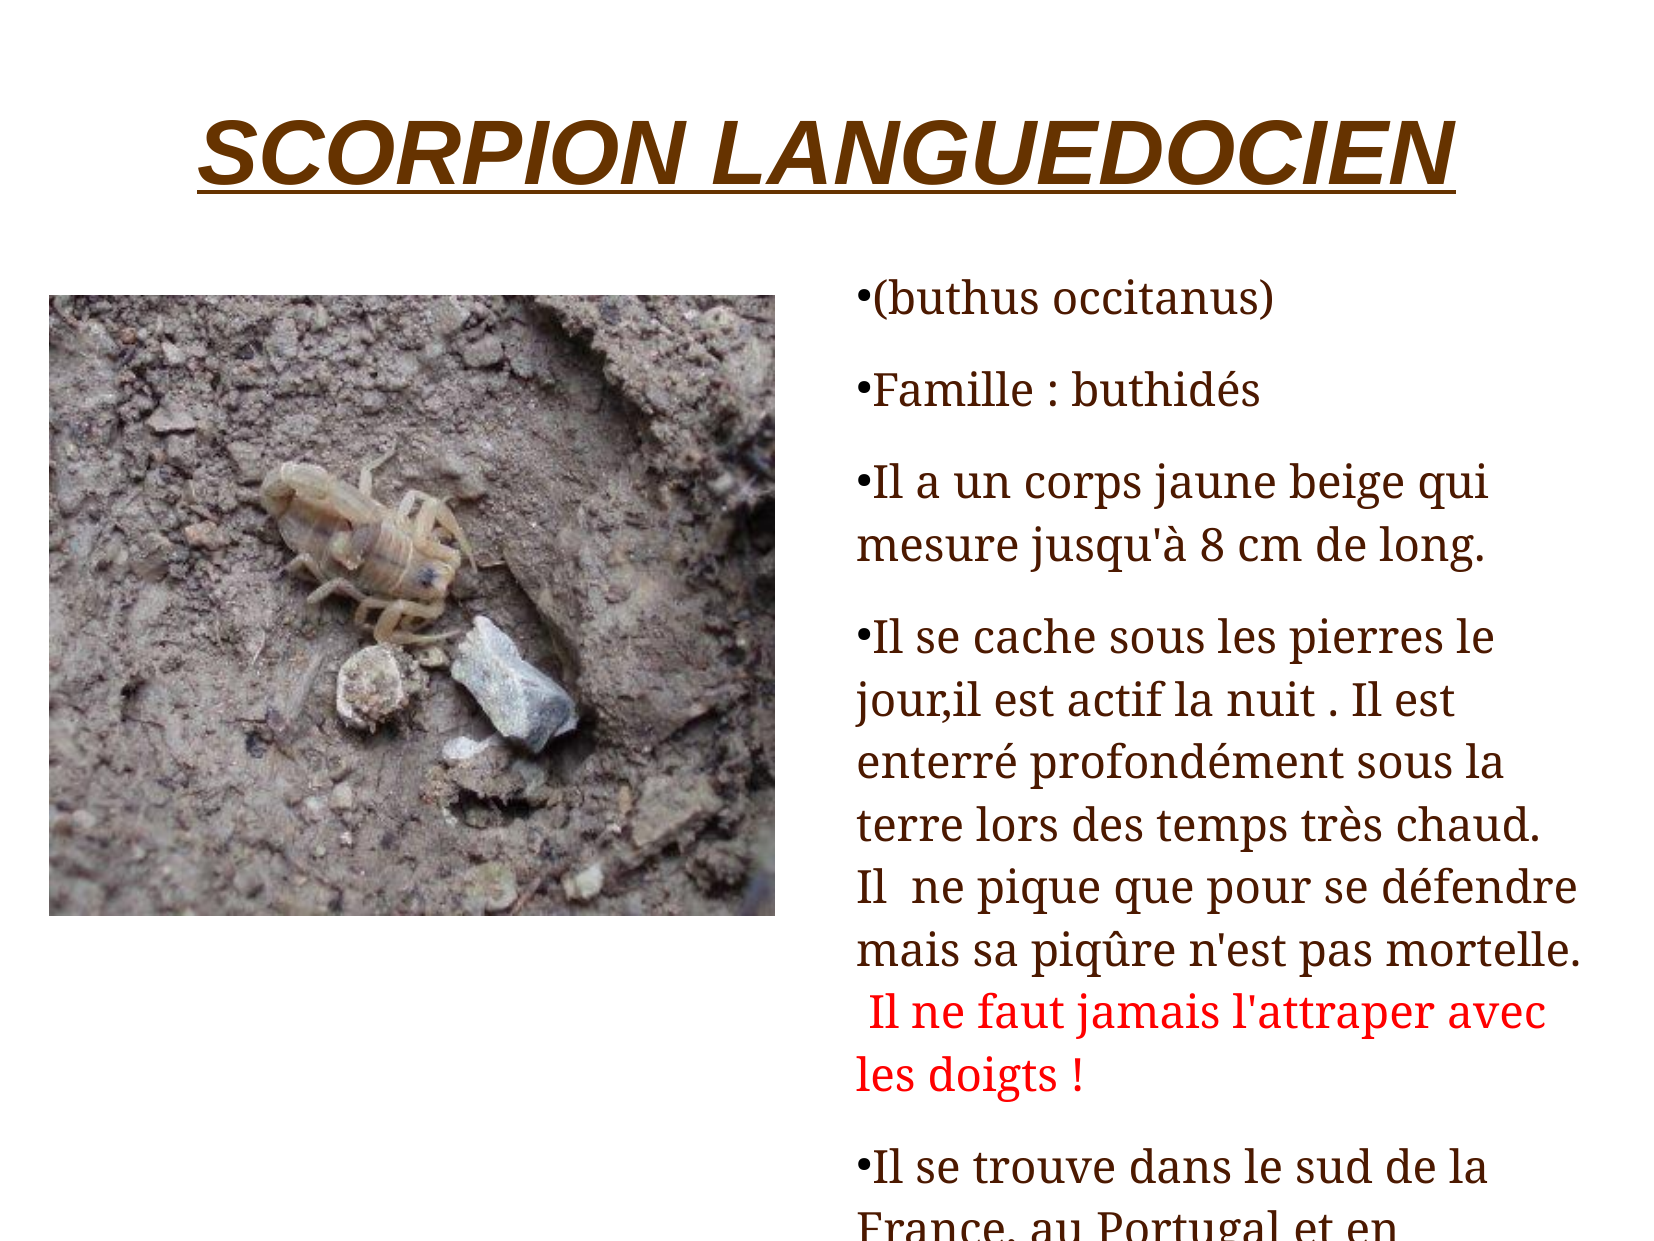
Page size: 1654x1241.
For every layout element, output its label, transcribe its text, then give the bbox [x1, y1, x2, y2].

picture [49, 295, 775, 916]
title SCORPION LANGUEDOCIEN [82, 56, 1571, 250]
list (buthus occitanus) Famille : buthidés Il a un corps jaune beige qui mesure jusqu'à 8 cm de long. Il se cache sous les pierres le jour,il est actif la nuit . Il est enterré profondément sous la terre lors des temps très chaud. Il ne pique que pour se défendre mais sa piqûre n'est pas mortelle. Il ne faut jamais l'attraper avec les doigts ! Il se trouve dans le sud de la France, au Portugal et en Espagne. [856, 265, 1583, 1211]
